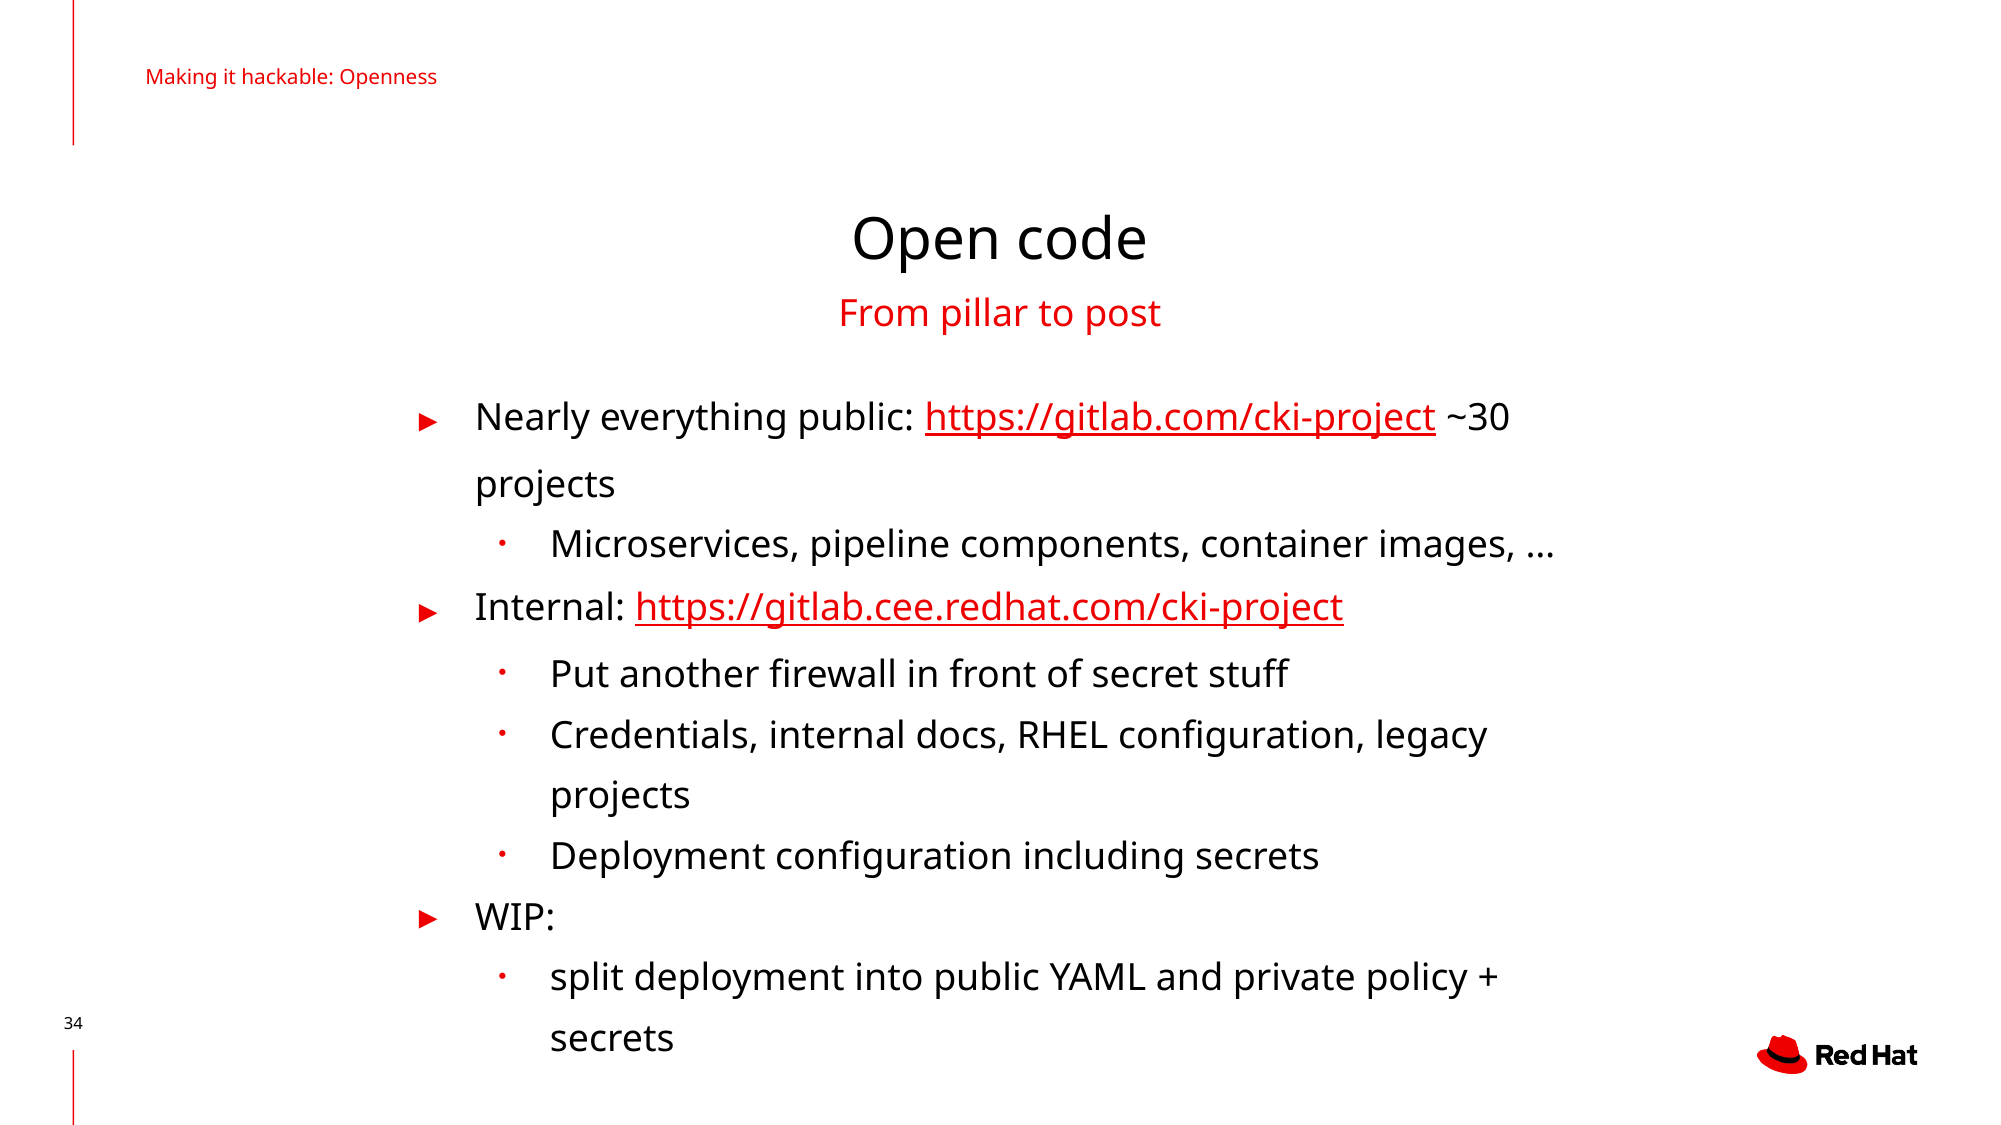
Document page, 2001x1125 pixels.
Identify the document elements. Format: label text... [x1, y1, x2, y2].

slide_number <number> [13, 1012, 134, 1036]
picture [1757, 1035, 1918, 1074]
title Open code [145, 180, 1855, 271]
subtitle From pillar to post [145, 271, 1855, 320]
list Nearly everything public: https://gitlab.com/cki-project ~30 projects Microservices, pipeline components, container images, … Internal: https://gitlab.cee.redhat.com/cki-project Put another firewall in front of secret stuff Credentials, internal docs, RHEL configuration, legacy projects Deployment configuration including secrets WIP: split deployment into public YAML and private policy + secrets [399, 375, 1600, 975]
subtitle Making it hackable: Openness [73, 9, 919, 143]
